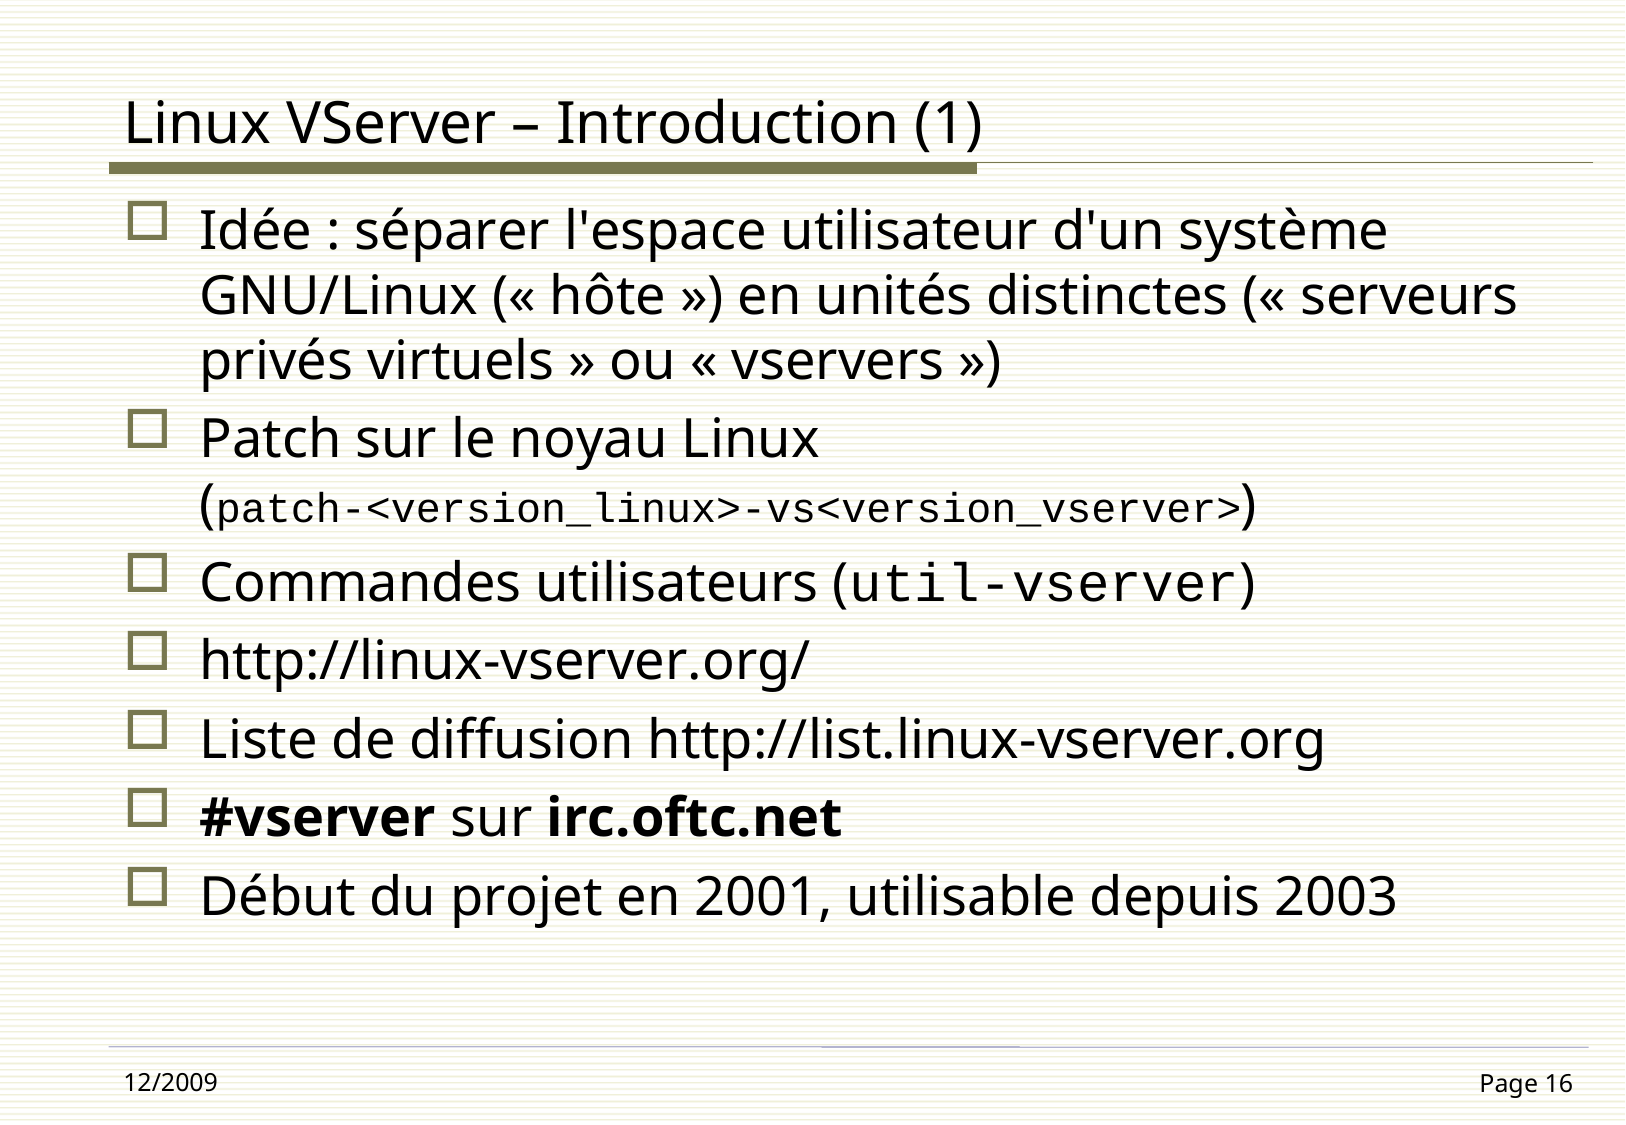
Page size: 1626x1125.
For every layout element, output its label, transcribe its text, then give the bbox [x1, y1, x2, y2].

picture [0, 0, 1626, 1125]
list Idée : séparer l'espace utilisateur d'un système GNU/Linux (« hôte ») en unités distinctes (« serveurs privés virtuels » ou « vservers »)‏ Patch sur le noyau Linux (patch-<version_linux>-vs<version_vserver>)‏ Commandes utilisateurs (util-vserver)‏ http://linux-vserver.org/ Liste de diffusion http://list.linux-vserver.org #vserver sur irc.oftc.net Début du projet en 2001, utilisable depuis 2003 [108, 187, 1595, 1035]
title Linux VServer – Introduction (1)‏ [108, 12, 1596, 163]
